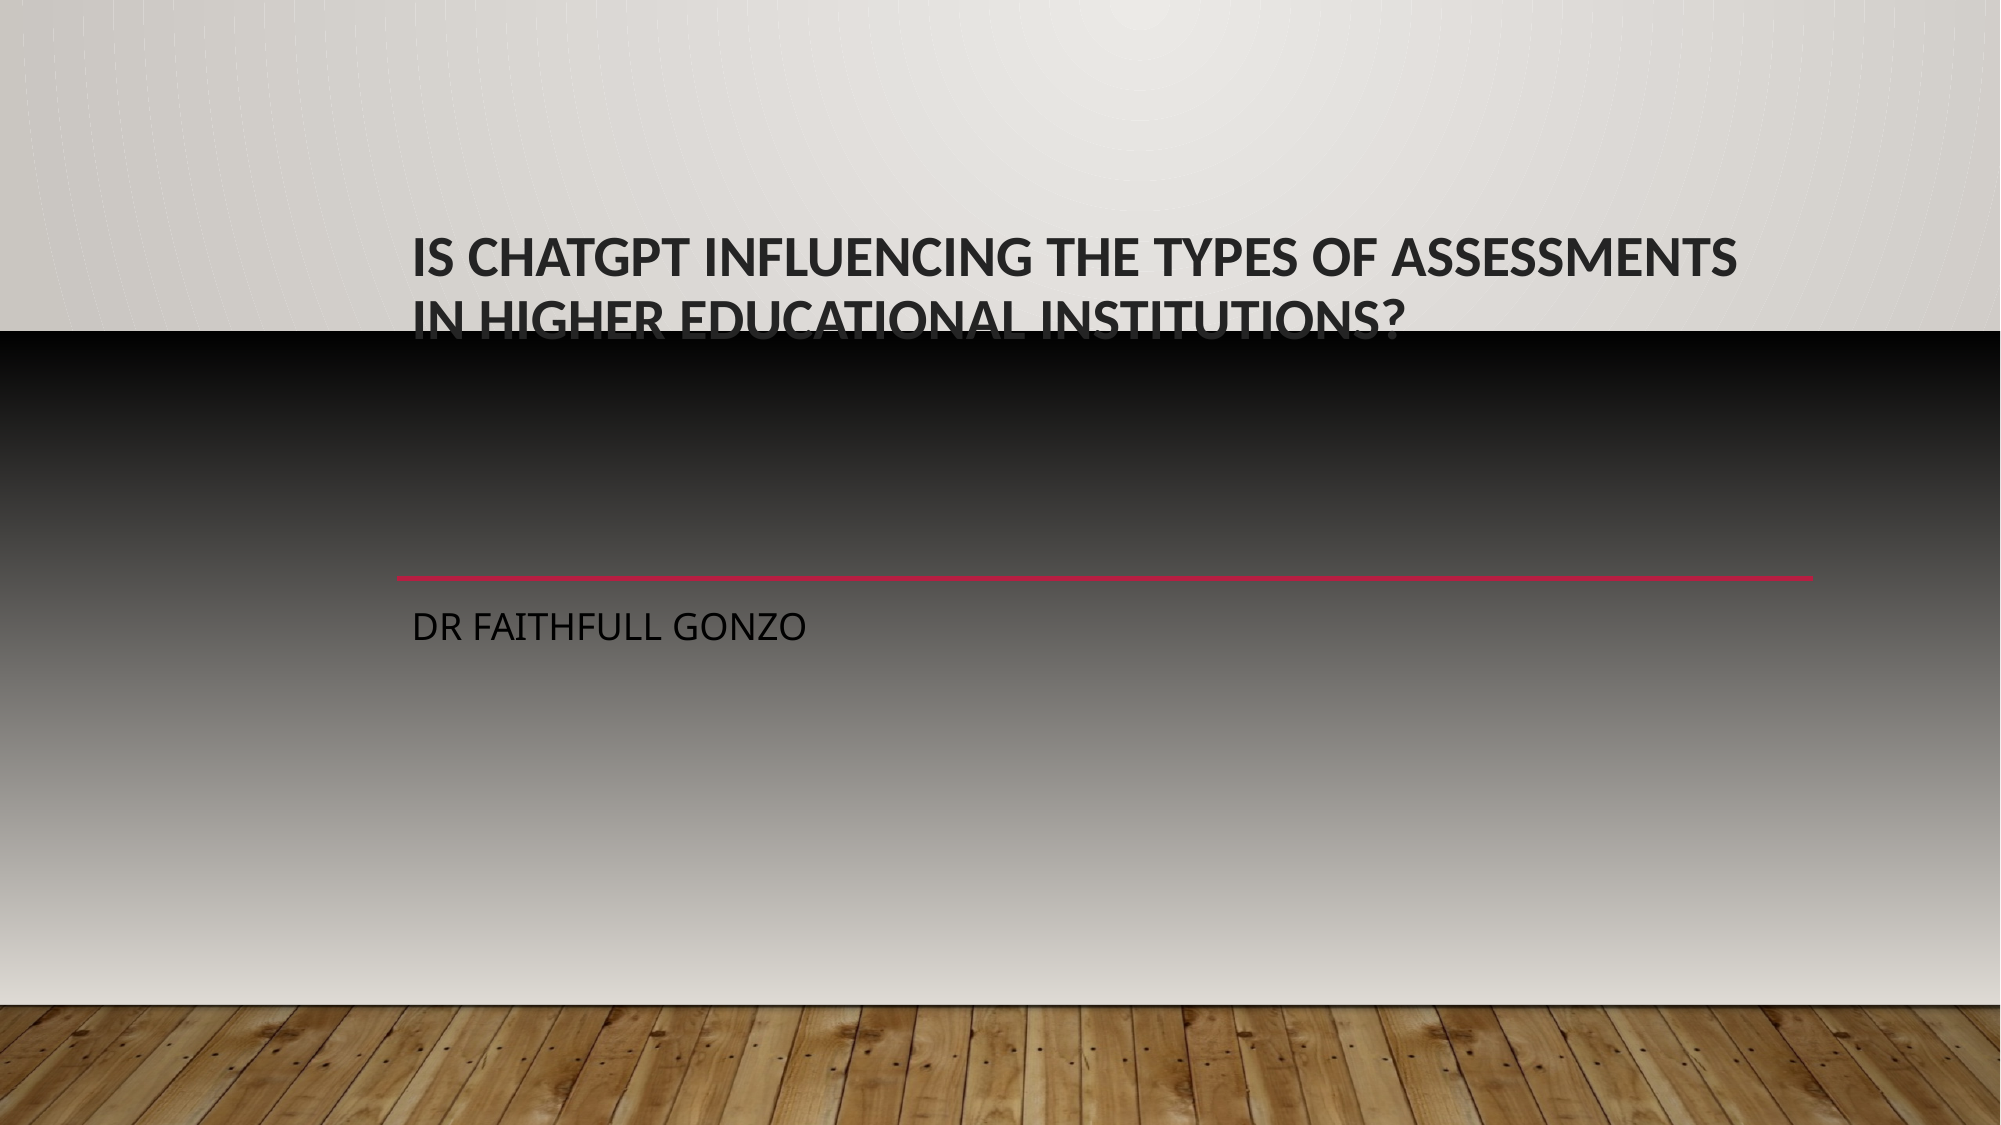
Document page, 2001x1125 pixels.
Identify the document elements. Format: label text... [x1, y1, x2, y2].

subtitle Dr faithfull gonzo [396, 579, 1814, 740]
title Is ChatGPT influencing the types of assessments in Higher Educational Institutions? [396, 131, 1814, 352]
